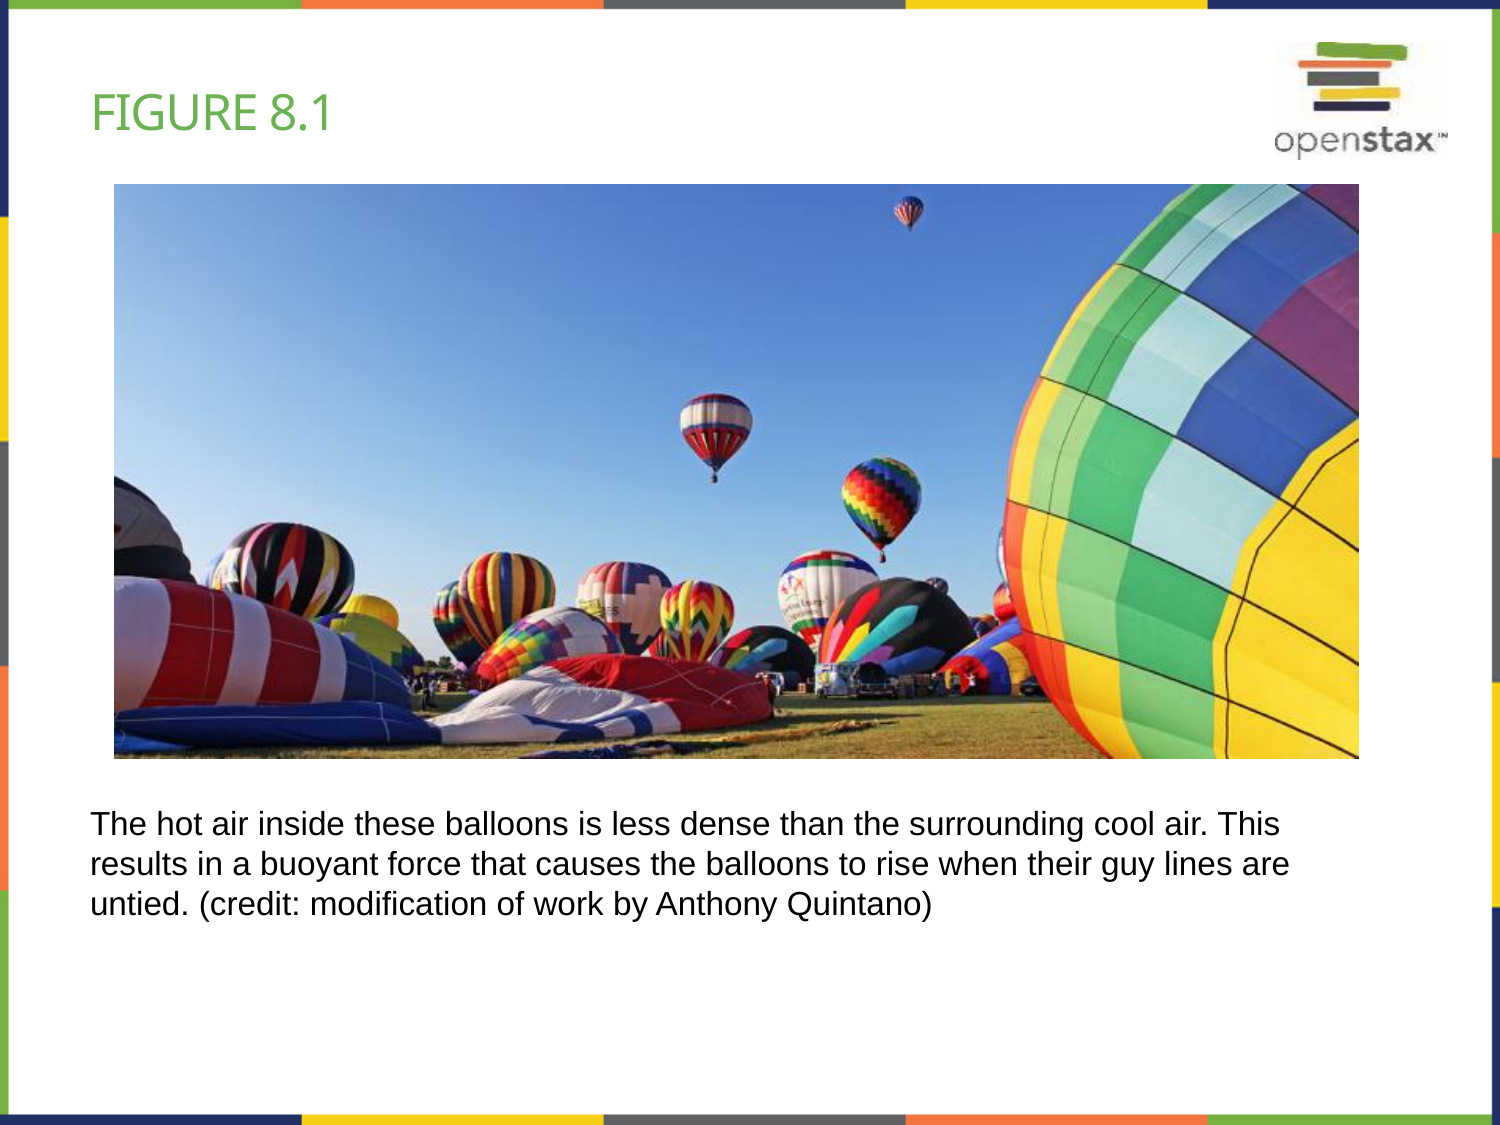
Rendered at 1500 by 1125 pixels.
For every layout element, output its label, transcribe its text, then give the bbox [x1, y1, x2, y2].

picture [0, 0, 1500, 1125]
title Figure 8.1 [75, 39, 1398, 148]
list The hot air inside these balloons is less dense than the surrounding cool air. This results in a buoyant force that causes the balloons to rise when their guy lines are untied. (credit: modification of work by Anthony Quintano) [75, 794, 1398, 986]
